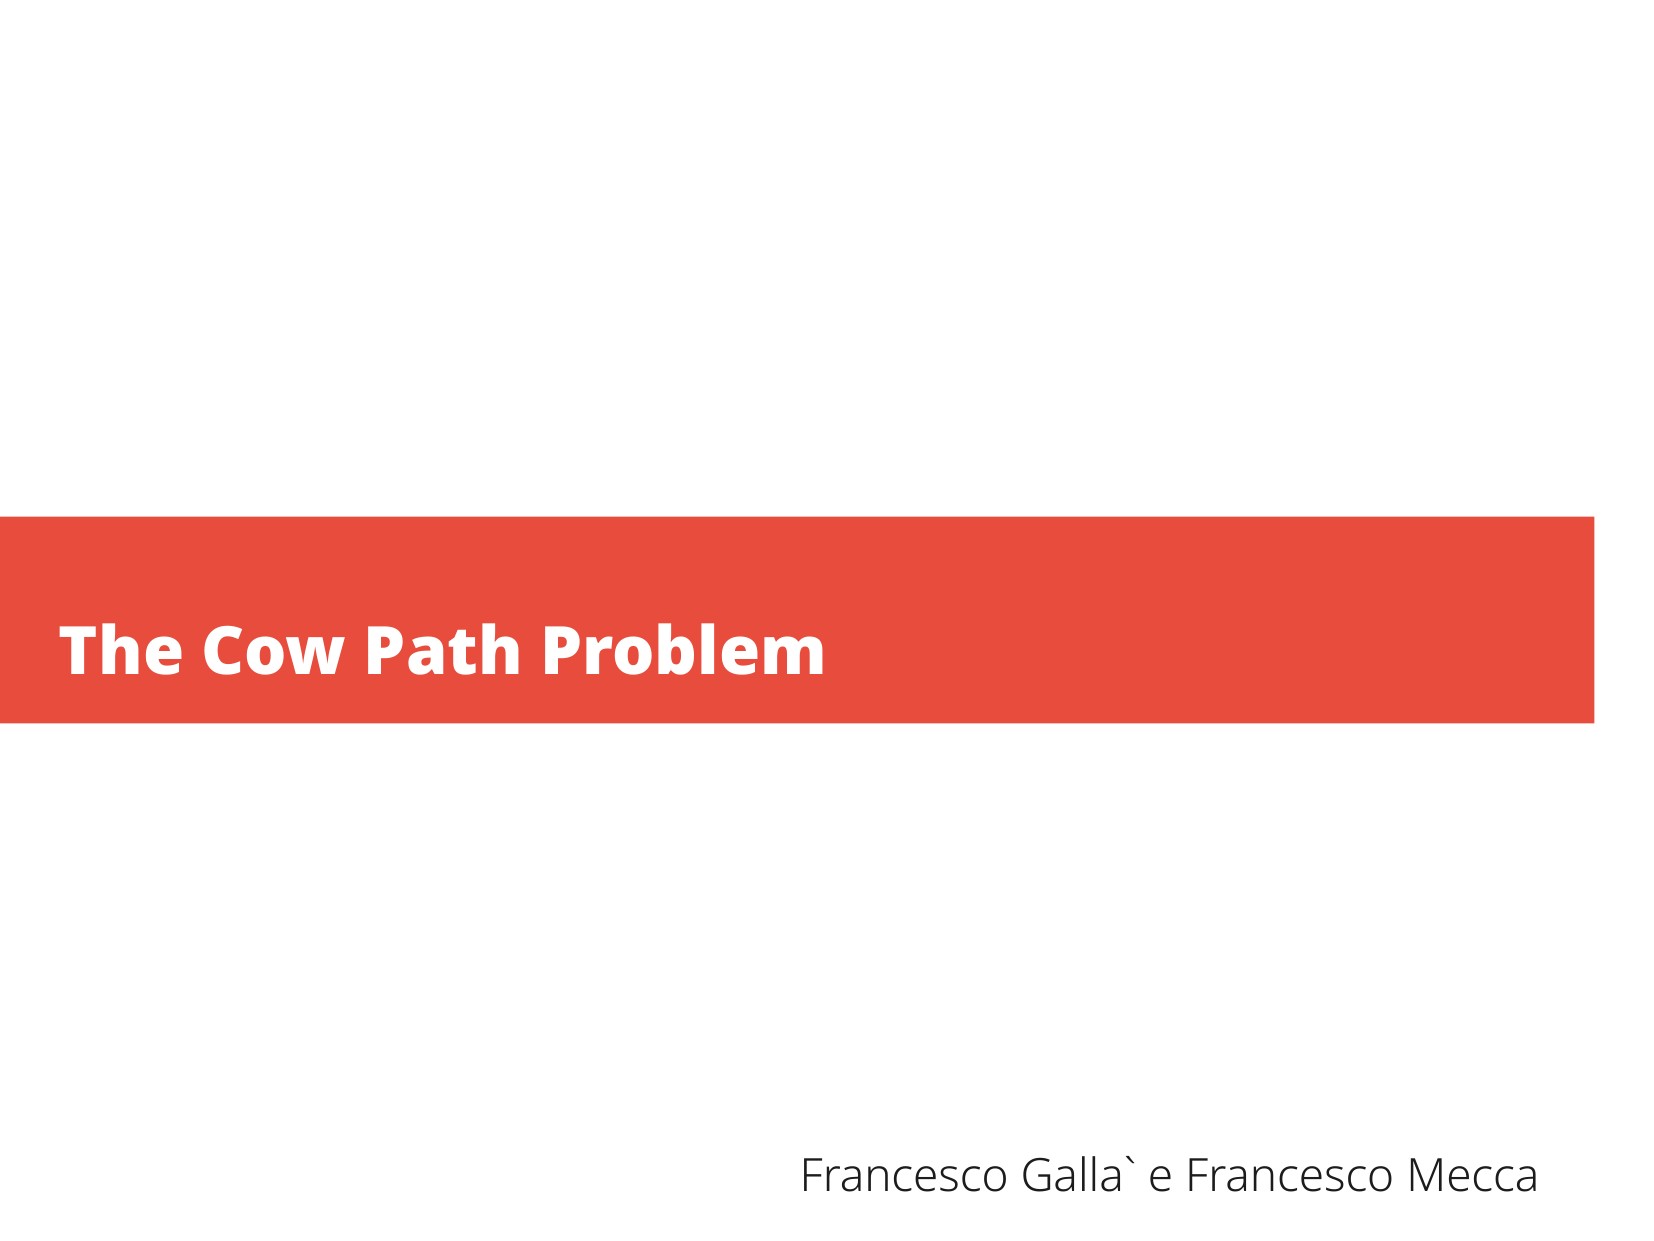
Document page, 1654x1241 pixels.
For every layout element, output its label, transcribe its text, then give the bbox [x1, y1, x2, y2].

title The Cow Path Problem [59, 546, 1595, 694]
subtitle Francesco Galla` e Francesco Mecca [88, 767, 1595, 1182]
